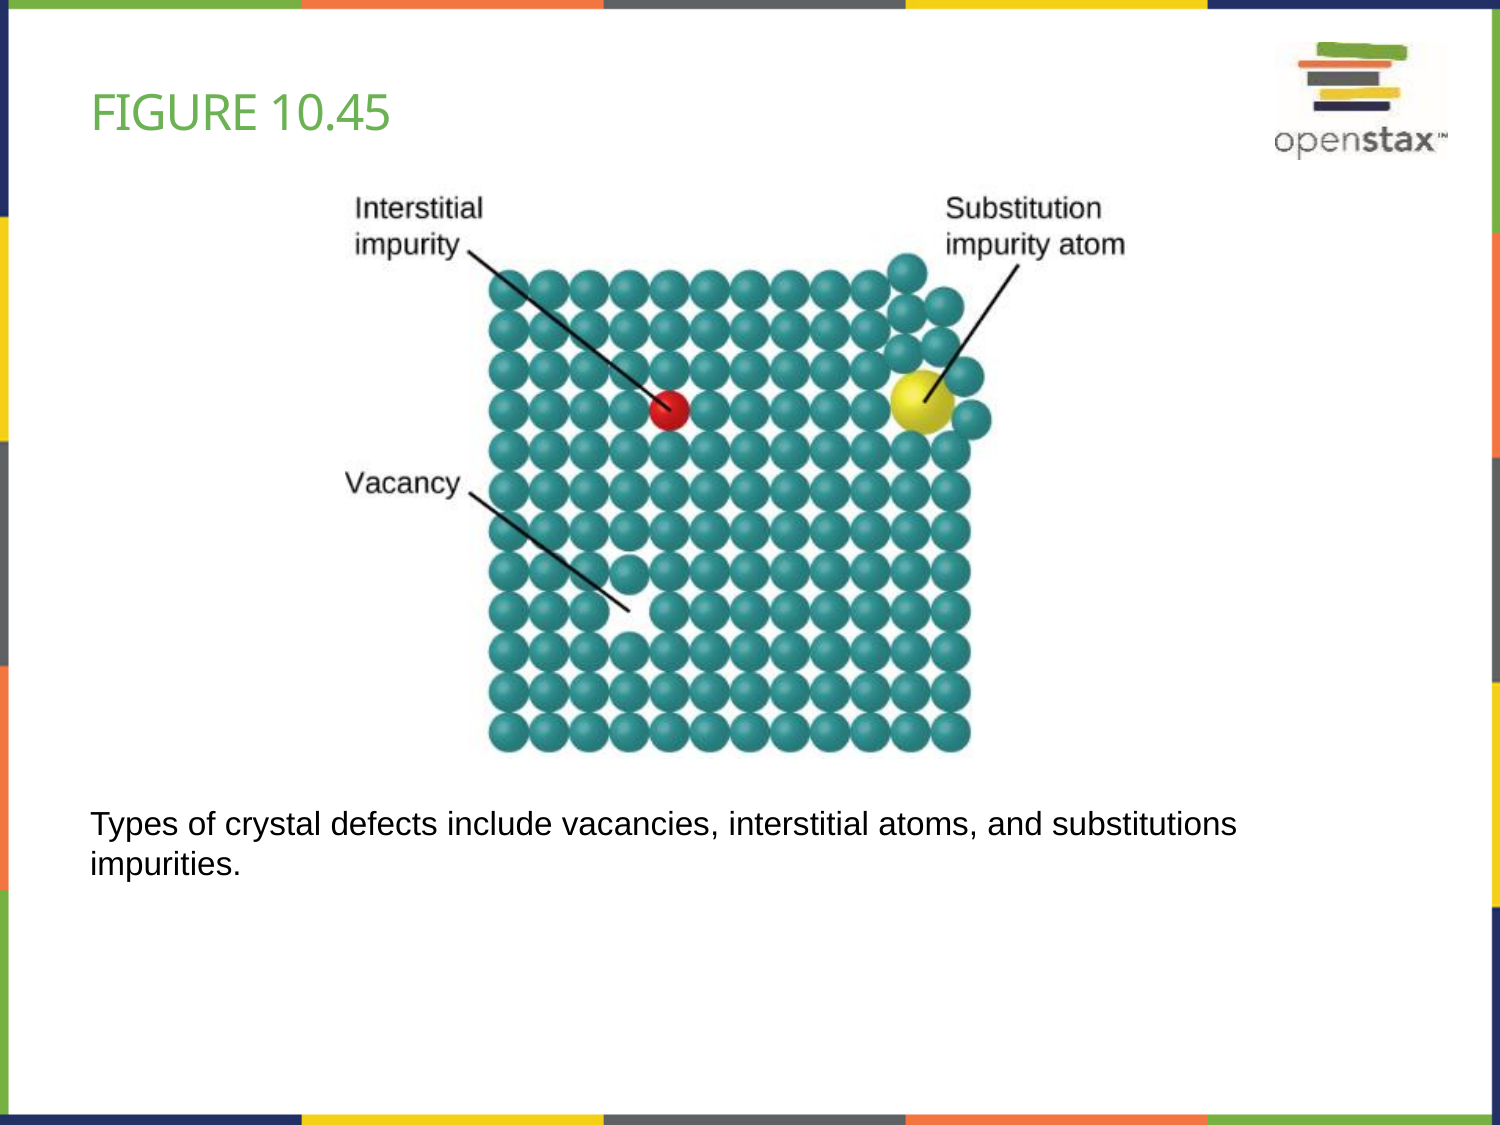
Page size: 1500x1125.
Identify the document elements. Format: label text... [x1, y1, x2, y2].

list Types of crystal defects include vacancies, interstitial atoms, and substitutions impurities. [75, 794, 1398, 986]
title Figure 10.45 [75, 39, 1398, 148]
picture [0, 0, 1500, 1125]
